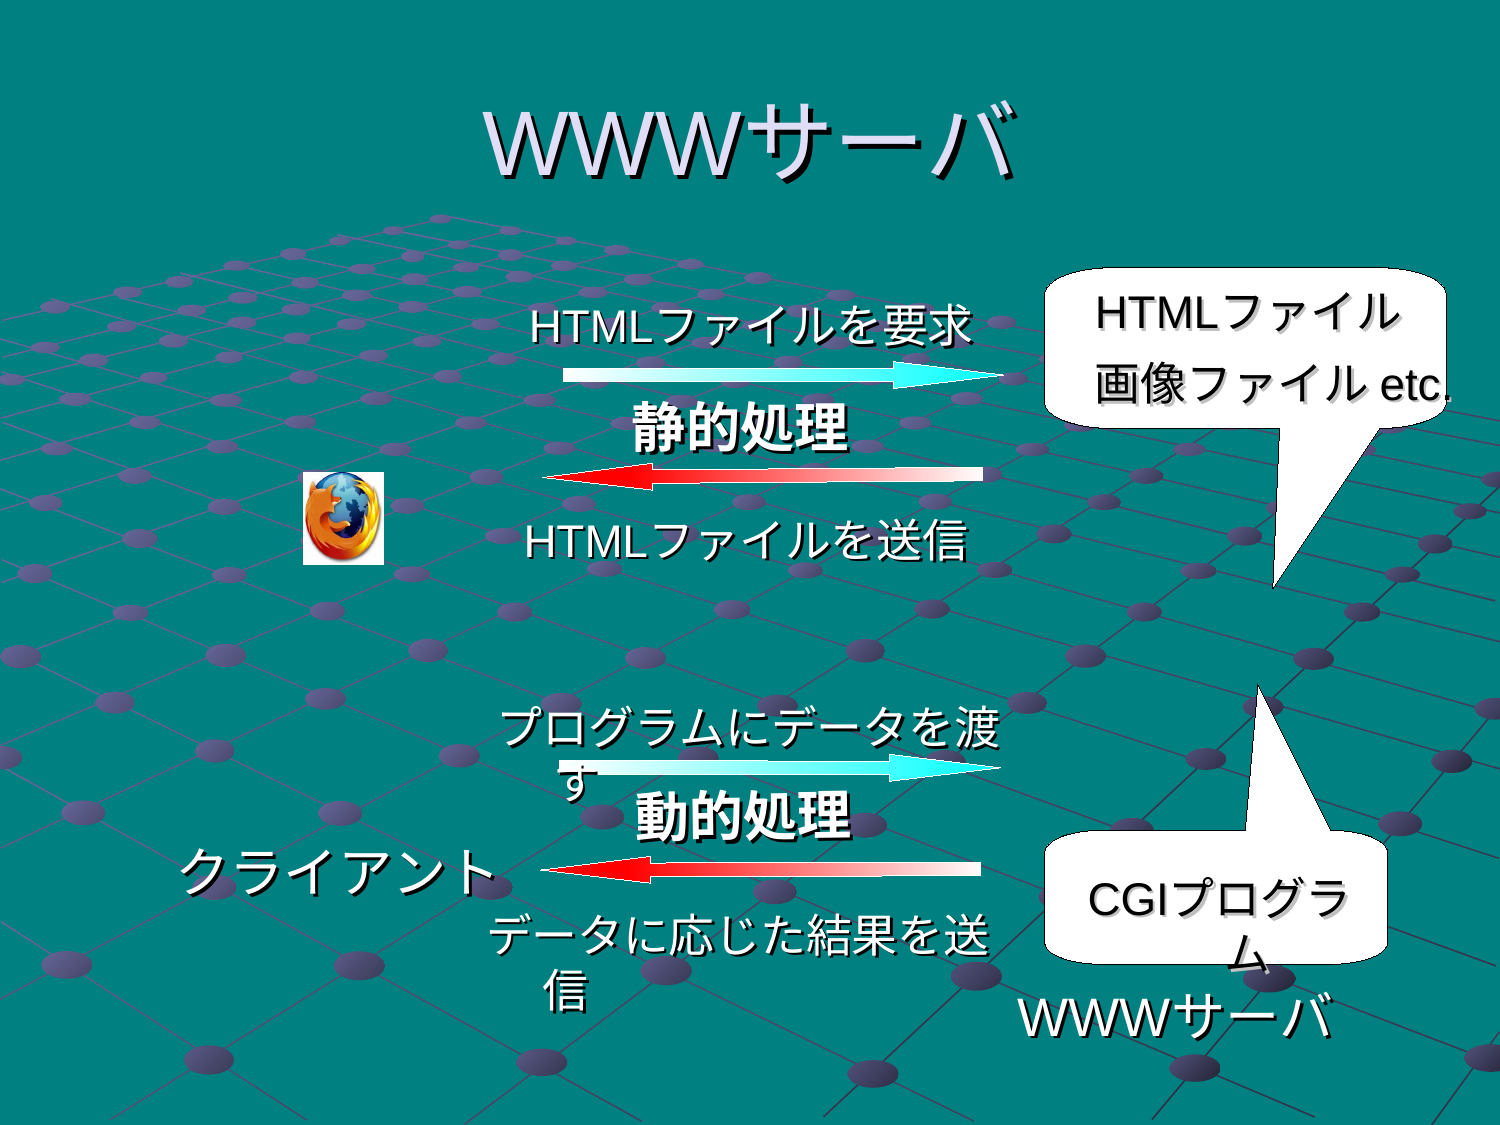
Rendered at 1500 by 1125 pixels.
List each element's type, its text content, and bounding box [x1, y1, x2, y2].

text_box [542, 466, 983, 491]
text_box [540, 856, 981, 884]
list 静的処理 [617, 385, 912, 466]
list クライアント [160, 830, 536, 911]
list 動的処理 [619, 771, 916, 857]
text_box [559, 762, 1001, 779]
text_box [563, 361, 1004, 387]
list プログラムにデータを渡す [502, 691, 1018, 762]
title WWWサーバ [75, 37, 1425, 240]
list HTMLファイルを送信 [508, 503, 1018, 574]
list HTMLファイル 画像ファイル etc. [1080, 275, 1500, 418]
picture [88, 413, 502, 798]
text_box [1044, 684, 1388, 965]
list WWWサーバ [1002, 974, 1388, 1055]
list データに応じた結果を送信 [471, 898, 1034, 970]
picture [1045, 419, 1351, 831]
list CGIプログラム [1057, 862, 1382, 933]
list HTMLファイルを要求 [514, 289, 1024, 360]
text_box [1044, 267, 1433, 589]
